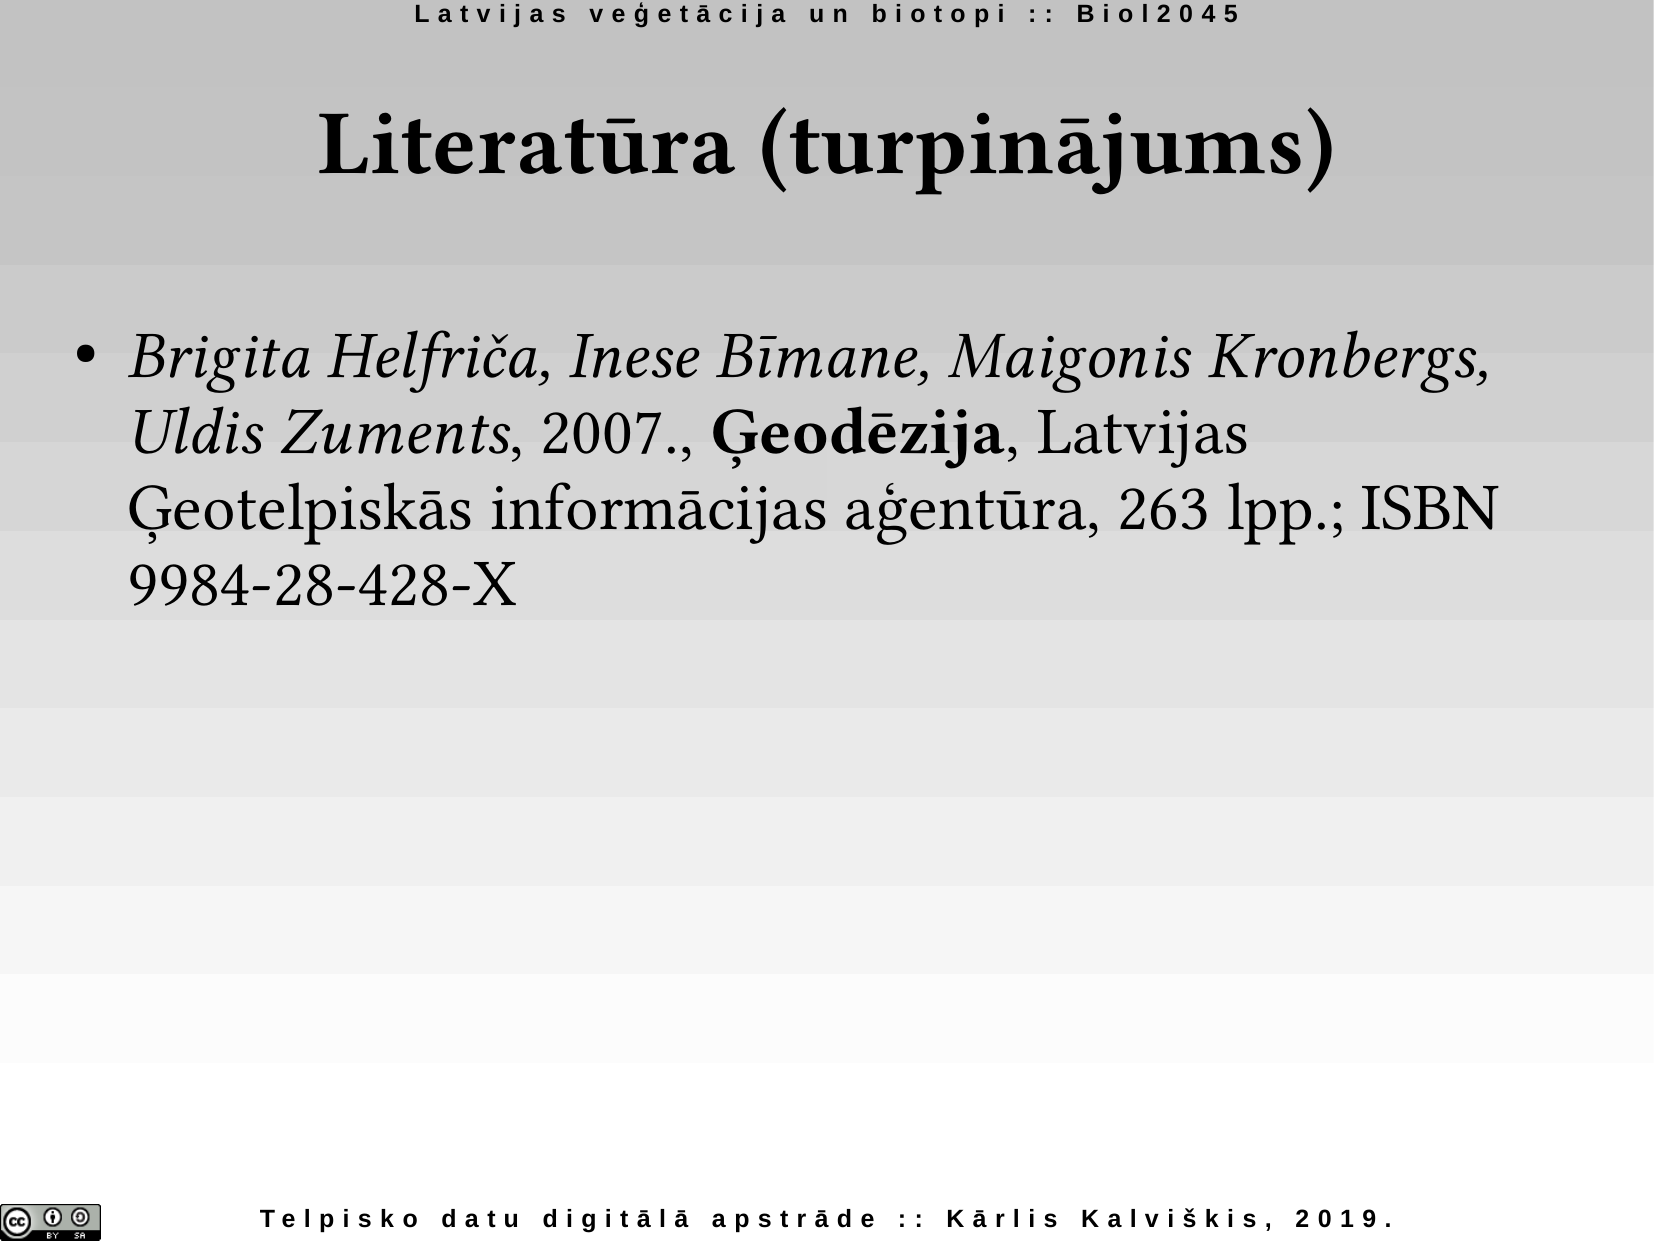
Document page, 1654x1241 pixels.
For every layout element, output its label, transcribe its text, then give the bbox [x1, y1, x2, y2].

list Brigita Helfriča, Inese Bīmane, Maigonis Kronbergs, Uldis Zuments, 2007., Ģeodēzija, Latvijas Ģeotelpiskās informācijas aģentūra, 263 lpp.; ISBN 9984-28-428-X [56, 317, 1600, 1175]
picture [0, 287, 1654, 1241]
title Literatūra (turpinājums) [0, 1, 1654, 287]
